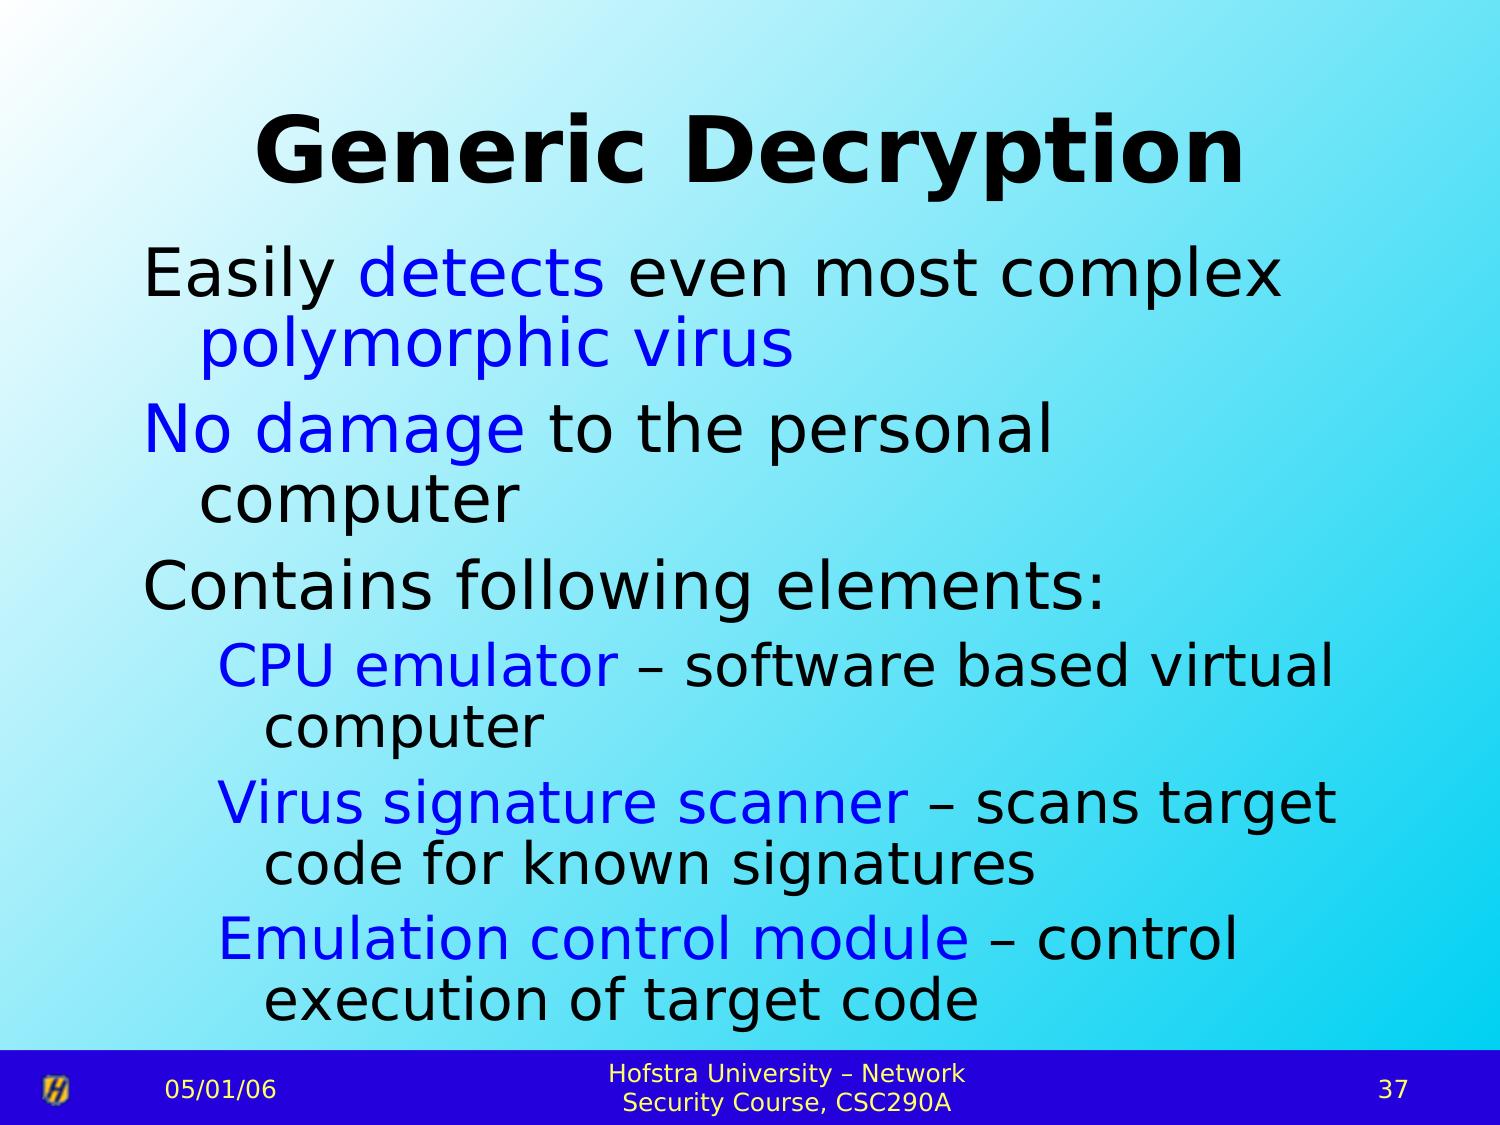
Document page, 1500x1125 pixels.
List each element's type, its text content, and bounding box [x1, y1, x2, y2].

picture [37, 1072, 76, 1110]
title Generic Decryption [112, 84, 1391, 212]
list Easily detects even most complex polymorphic virus No damage to the personal computer Contains following elements: CPU emulator – software based virtual computer Virus signature scanner – scans target code for known signatures Emulation control module – control execution of target code [127, 232, 1403, 1049]
